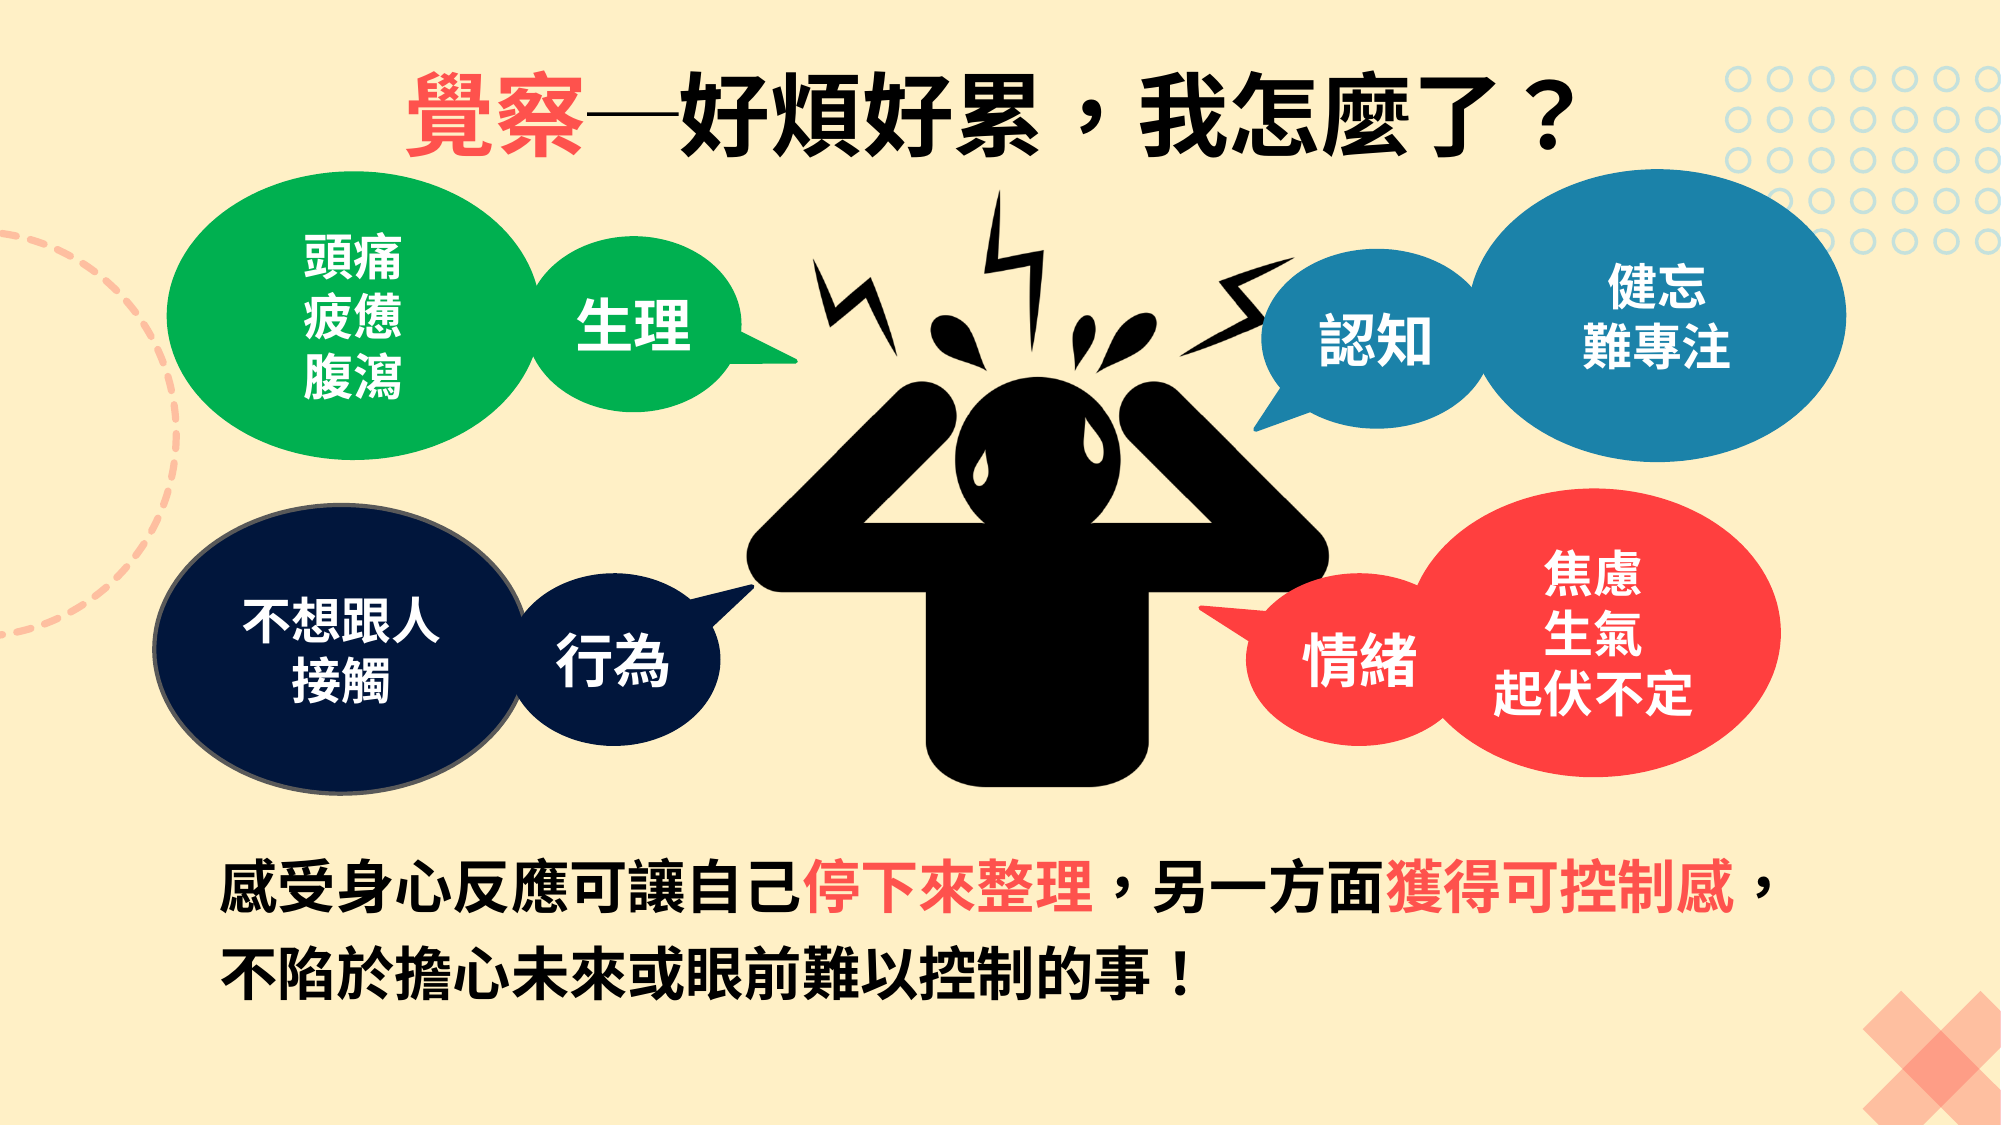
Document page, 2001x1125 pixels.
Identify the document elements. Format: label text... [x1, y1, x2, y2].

text_box 行為 [509, 575, 753, 744]
text_box 焦慮 生氣 起伏不定 [1416, 488, 1781, 778]
text_box 生理 [528, 238, 796, 410]
text_box 健忘 難專注 [1472, 171, 1845, 461]
text_box 情緒 [1200, 575, 1471, 744]
text_box 頭痛 疲憊 腹瀉 [166, 171, 538, 461]
picture [705, 167, 1370, 831]
text_box 認知 [1255, 251, 1491, 430]
text_box 覺察─好煩好累，我怎麼了？ [137, 50, 1863, 181]
text_box 不想跟人接觸 [154, 504, 524, 794]
text_box 感受身心反應可讓自己停下來整理，另一方面獲得可控制感， 不陷於擔心未來或眼前難以控制的事！ [204, 824, 1930, 1011]
